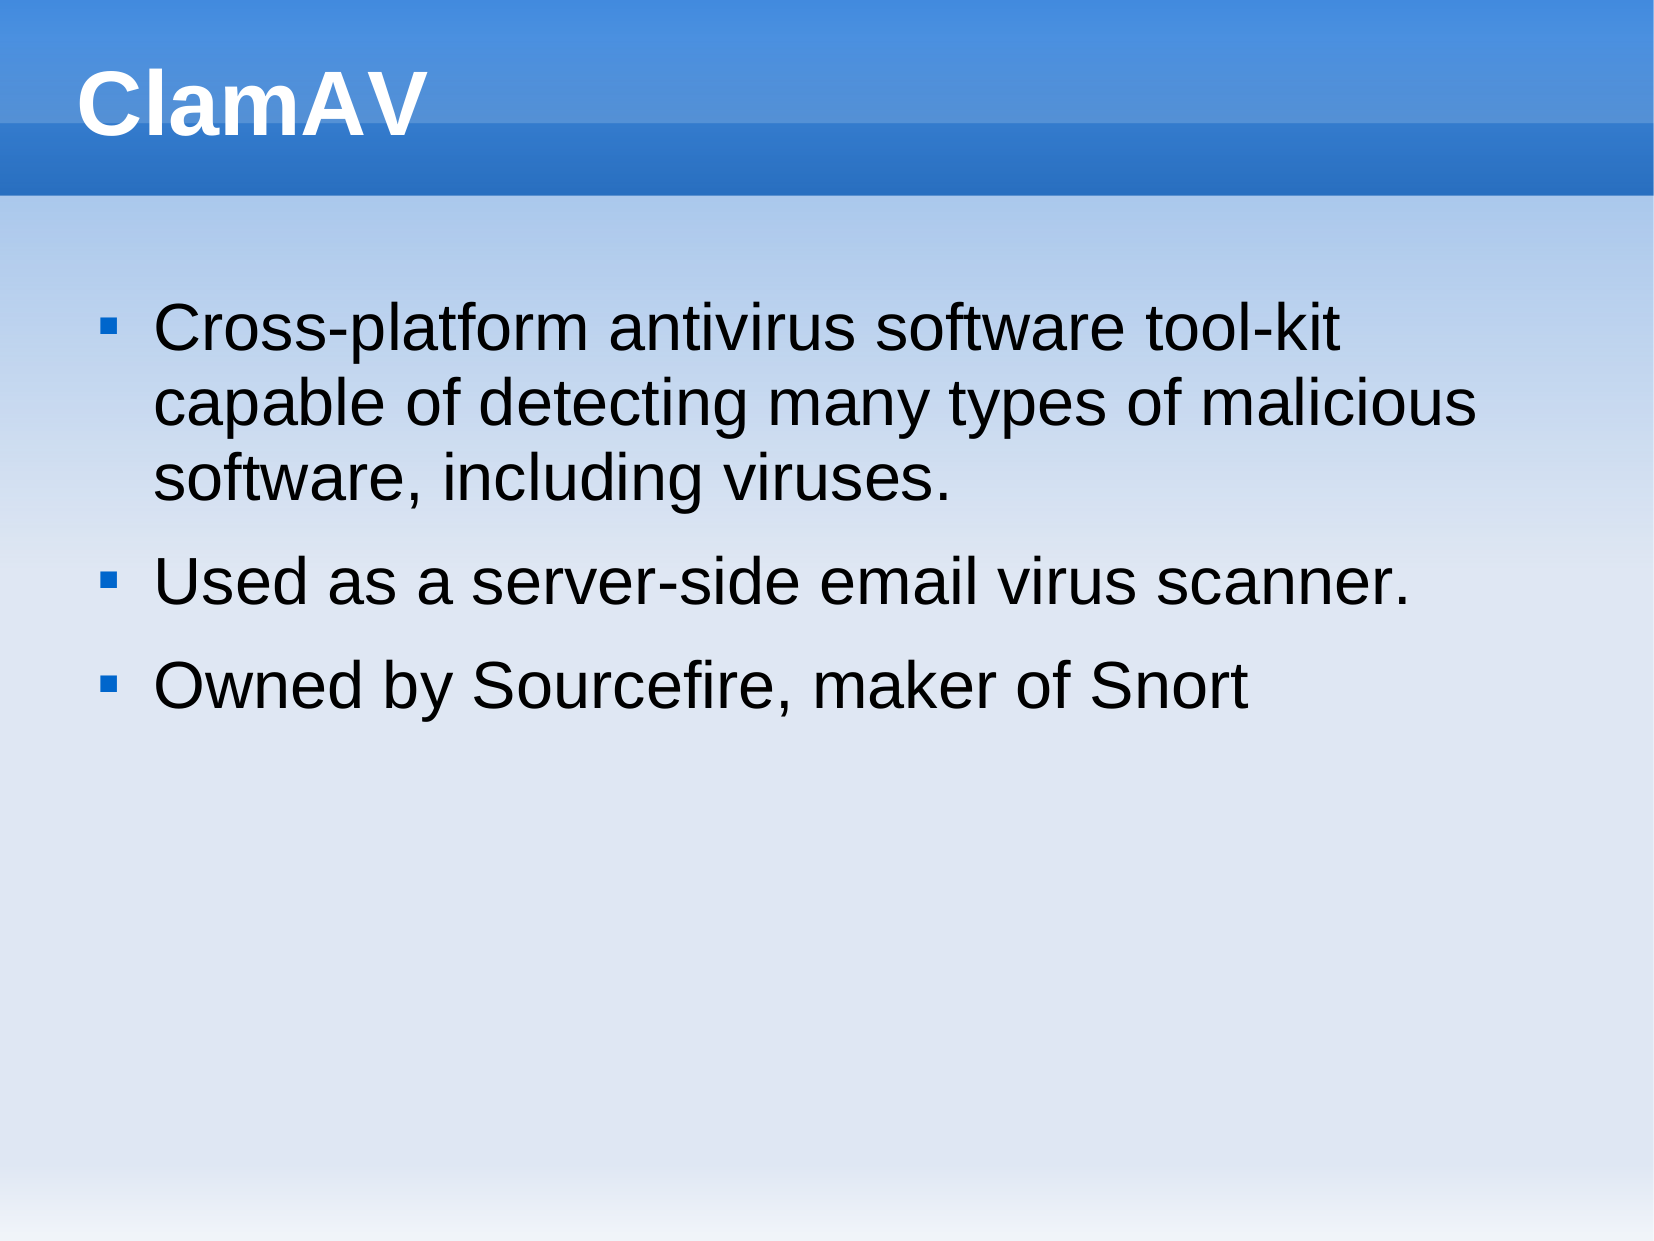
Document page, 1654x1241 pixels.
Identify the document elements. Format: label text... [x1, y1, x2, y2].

picture [0, 0, 1654, 1241]
list Cross-platform antivirus software tool-kit capable of detecting many types of malicious software, including viruses. Used as a server-side email virus scanner. Owned by Sourcefire, maker of Snort [82, 290, 1571, 1094]
title ClamAV [76, 7, 1565, 200]
